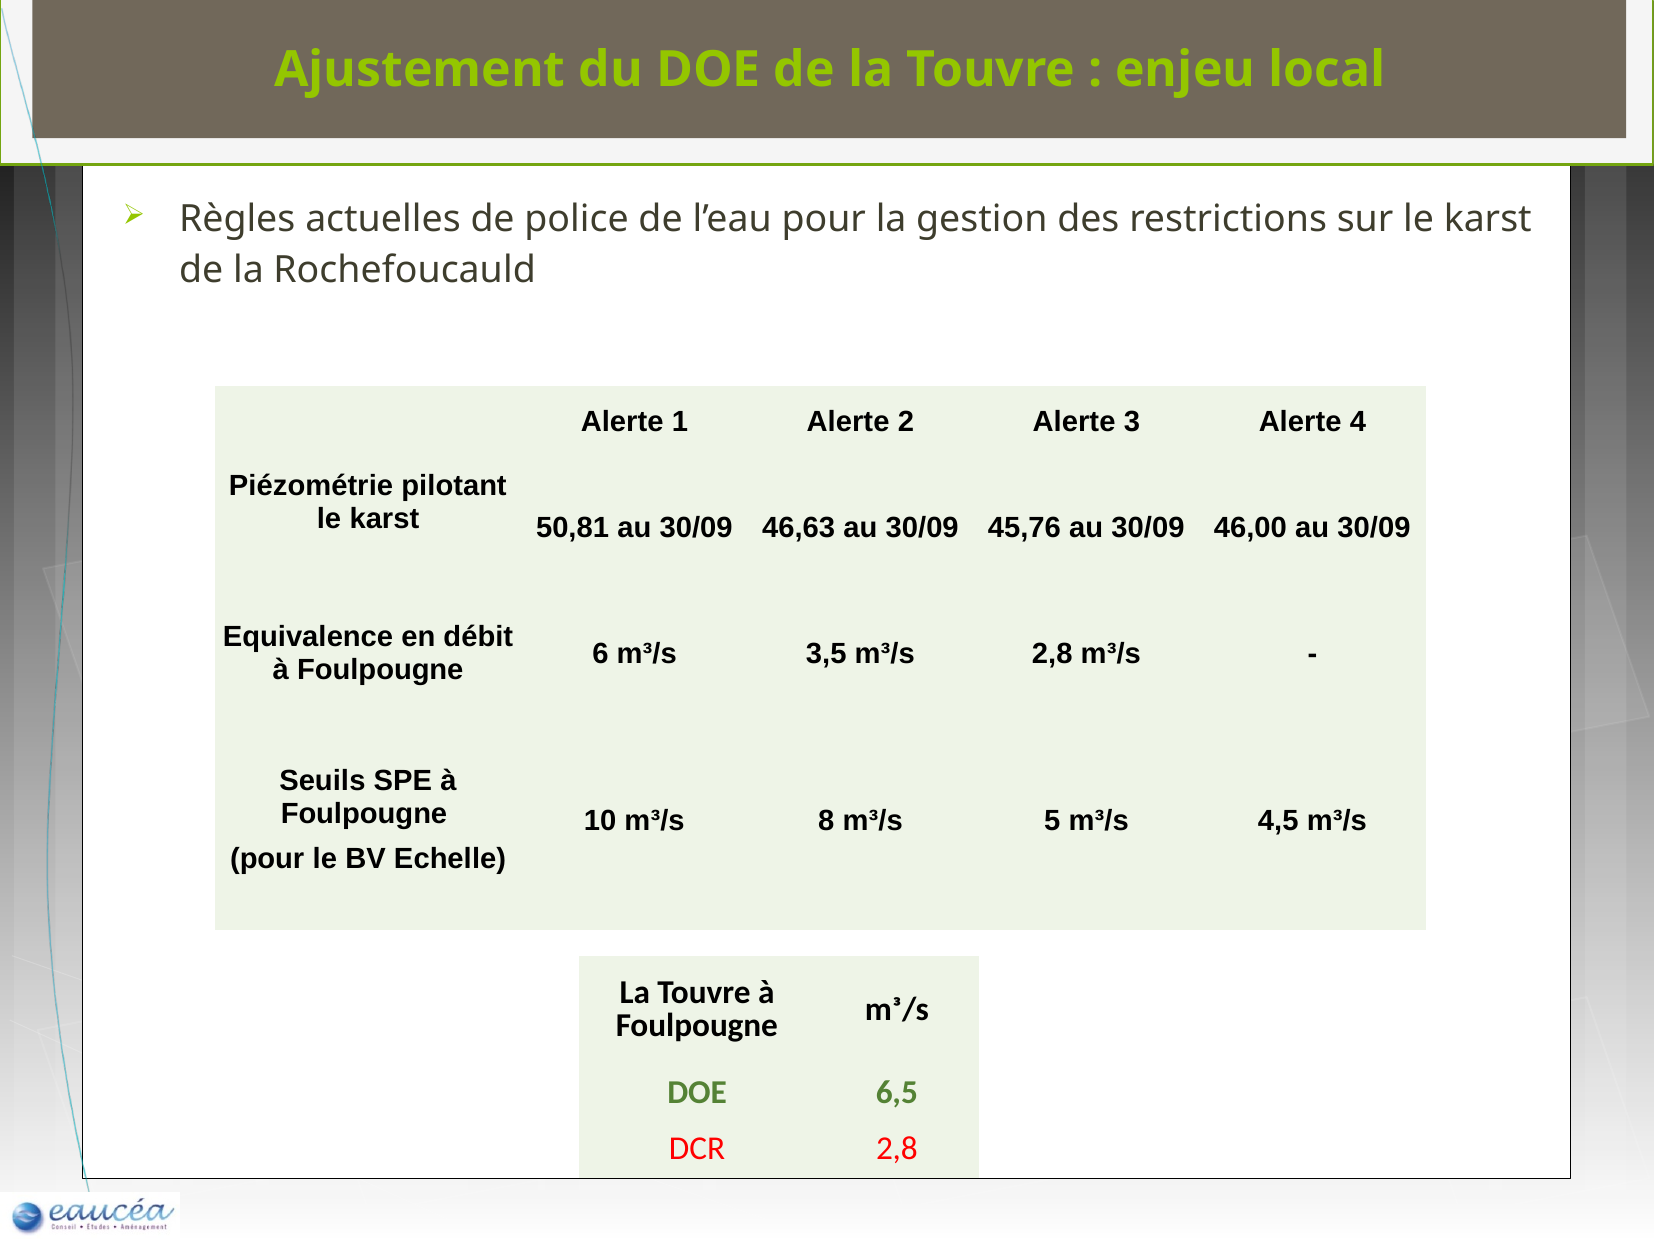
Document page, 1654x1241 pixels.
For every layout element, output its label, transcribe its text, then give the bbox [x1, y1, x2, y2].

table_header [215, 386, 522, 457]
table_cell 5 m³/s [973, 709, 1199, 930]
table_cell 46,63 au 30/09 [748, 457, 973, 597]
table_cell DOE [579, 1066, 815, 1122]
table_cell DCR [579, 1122, 815, 1178]
table_cell 10 m³/s [522, 709, 748, 930]
table_cell 2,8 [815, 1122, 979, 1178]
table_header Alerte 2 [748, 386, 973, 457]
table_header Alerte 3 [973, 386, 1199, 457]
table_header La Touvre à Foulpougne [579, 956, 815, 1066]
table_cell Piézométrie pilotant le karst [215, 457, 522, 597]
table_cell - [1199, 597, 1426, 709]
title Ajustement du DOE de la Touvre : enjeu local [32, 0, 1629, 139]
table_cell 2,8 m³/s [973, 597, 1199, 709]
list Règles actuelles de police de l’eau pour la gestion des restrictions sur le karst de la Rochefoucauld [96, 184, 1558, 1174]
table_cell 45,76 au 30/09 [973, 457, 1199, 597]
table_cell 3,5 m³/s [748, 597, 973, 709]
table_header Alerte 4 [1199, 386, 1426, 457]
table_cell 8 m³/s [748, 709, 973, 930]
table_cell 50,81 au 30/09 [522, 457, 748, 597]
table_cell 6,5 [815, 1066, 979, 1122]
table_header Alerte 1 [522, 386, 748, 457]
table_cell 4,5 m³/s [1199, 709, 1426, 930]
table_header mᶟ/s [815, 956, 979, 1066]
table_cell 46,00 au 30/09 [1199, 457, 1426, 597]
table_cell 6 m³/s [522, 597, 748, 709]
table_cell Equivalence en débit à Foulpougne [215, 597, 522, 709]
table_cell Seuils SPE à Foulpougne (pour le BV Echelle) [215, 709, 522, 930]
picture [0, 9, 180, 1239]
